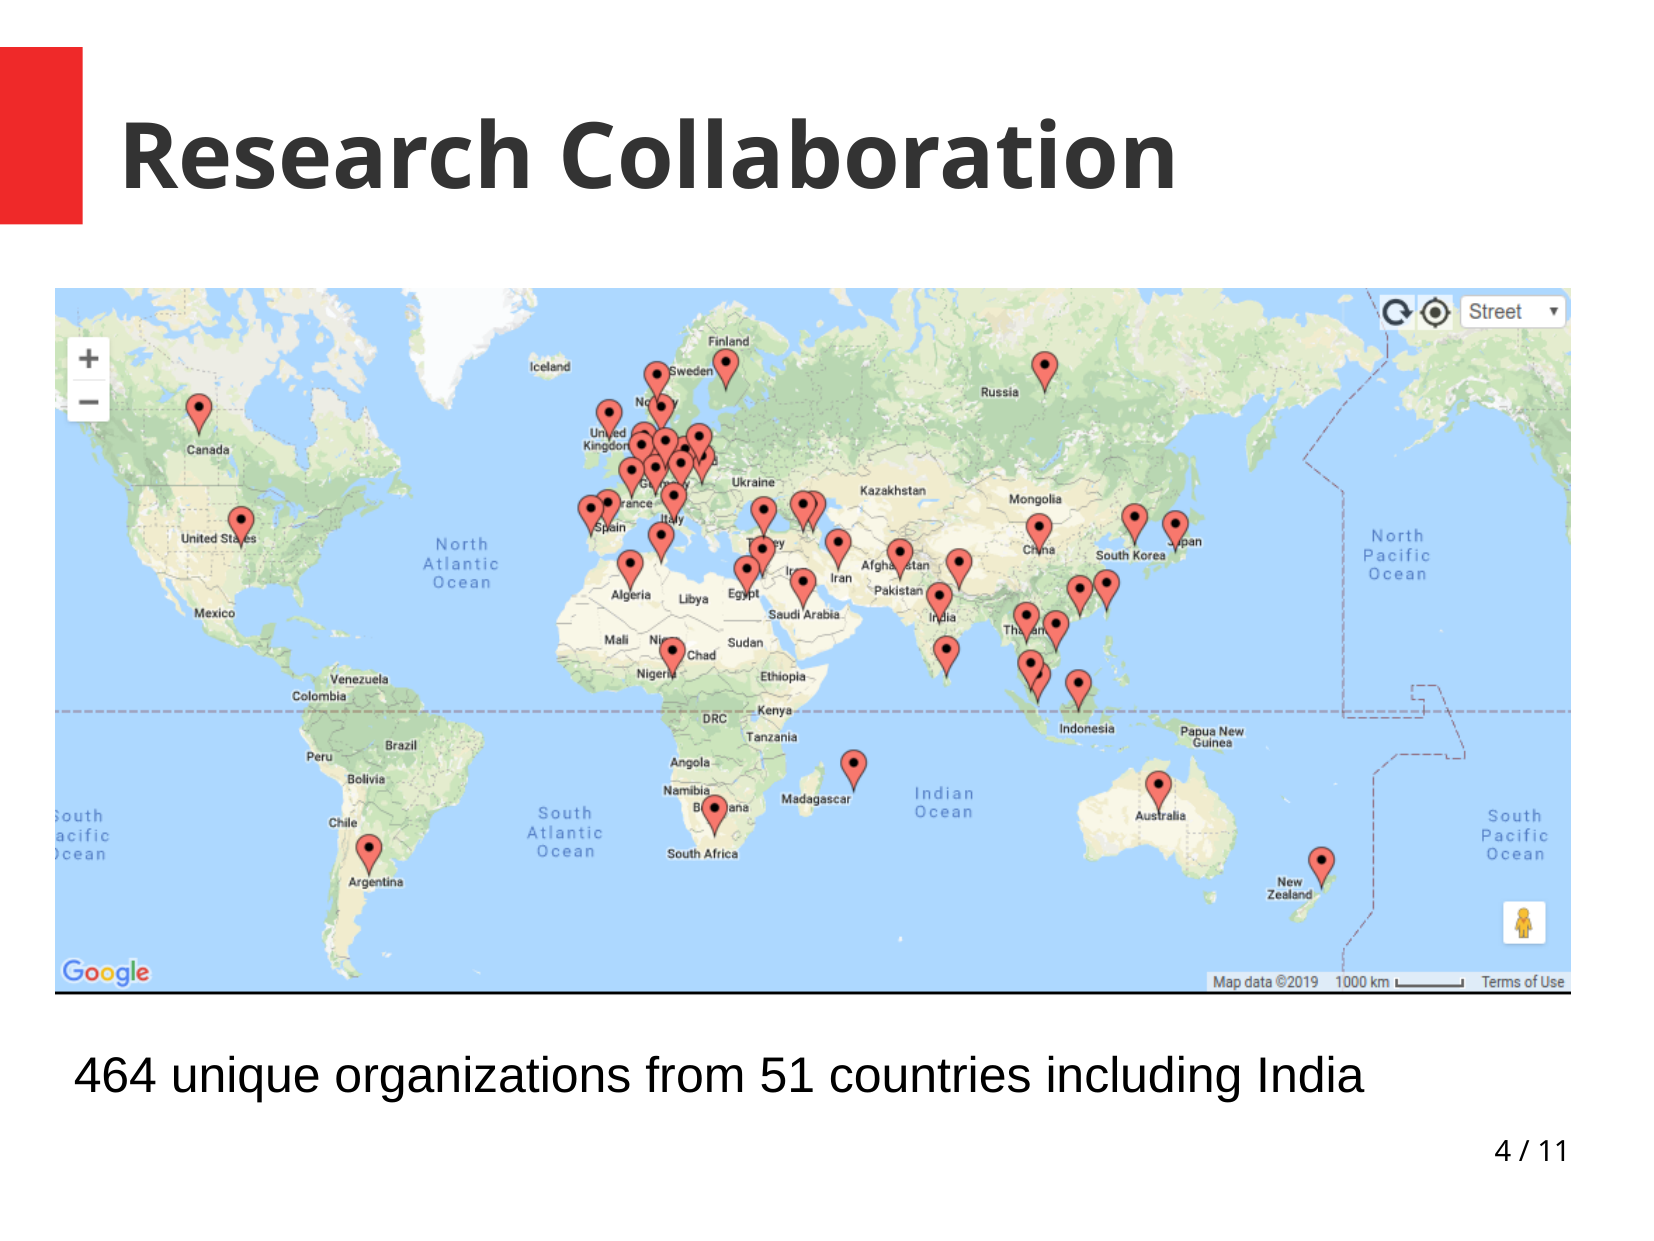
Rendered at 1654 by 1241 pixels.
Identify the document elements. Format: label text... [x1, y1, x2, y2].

picture [55, 288, 1571, 996]
title Research Collaboration [118, 49, 1571, 257]
text_box 464 unique organizations from 51 countries including India [59, 1039, 1441, 1110]
